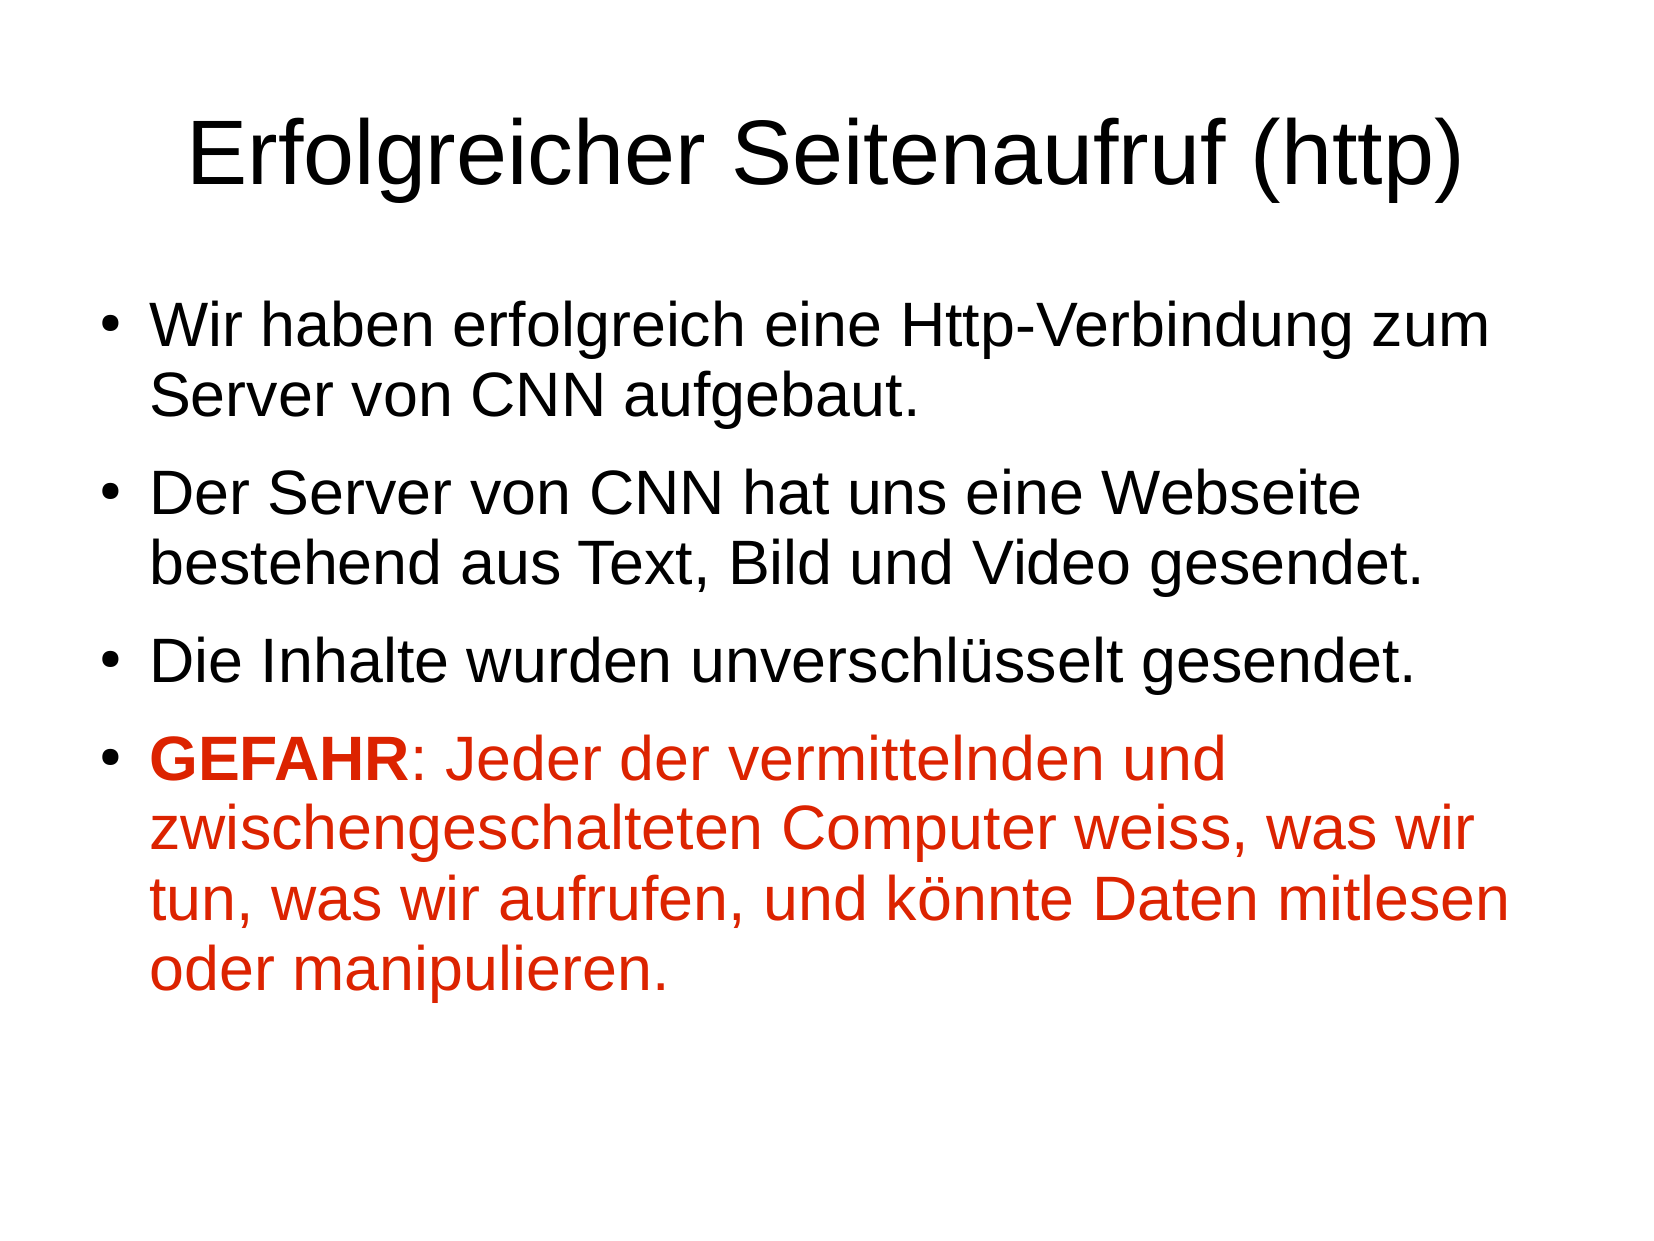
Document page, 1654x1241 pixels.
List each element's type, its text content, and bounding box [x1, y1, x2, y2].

list Wir haben erfolgreich eine Http-Verbindung zum Server von CNN aufgebaut. Der Server von CNN hat uns eine Webseite bestehend aus Text, Bild und Video gesendet. Die Inhalte wurden unverschlüsselt gesendet. GEFAHR: Jeder der vermittelnden und zwischengeschalteten Computer weiss, was wir tun, was wir aufrufen, und könnte Daten mitlesen oder manipulieren. [82, 290, 1571, 1010]
title Erfolgreicher Seitenaufruf (http) [82, 49, 1571, 257]
